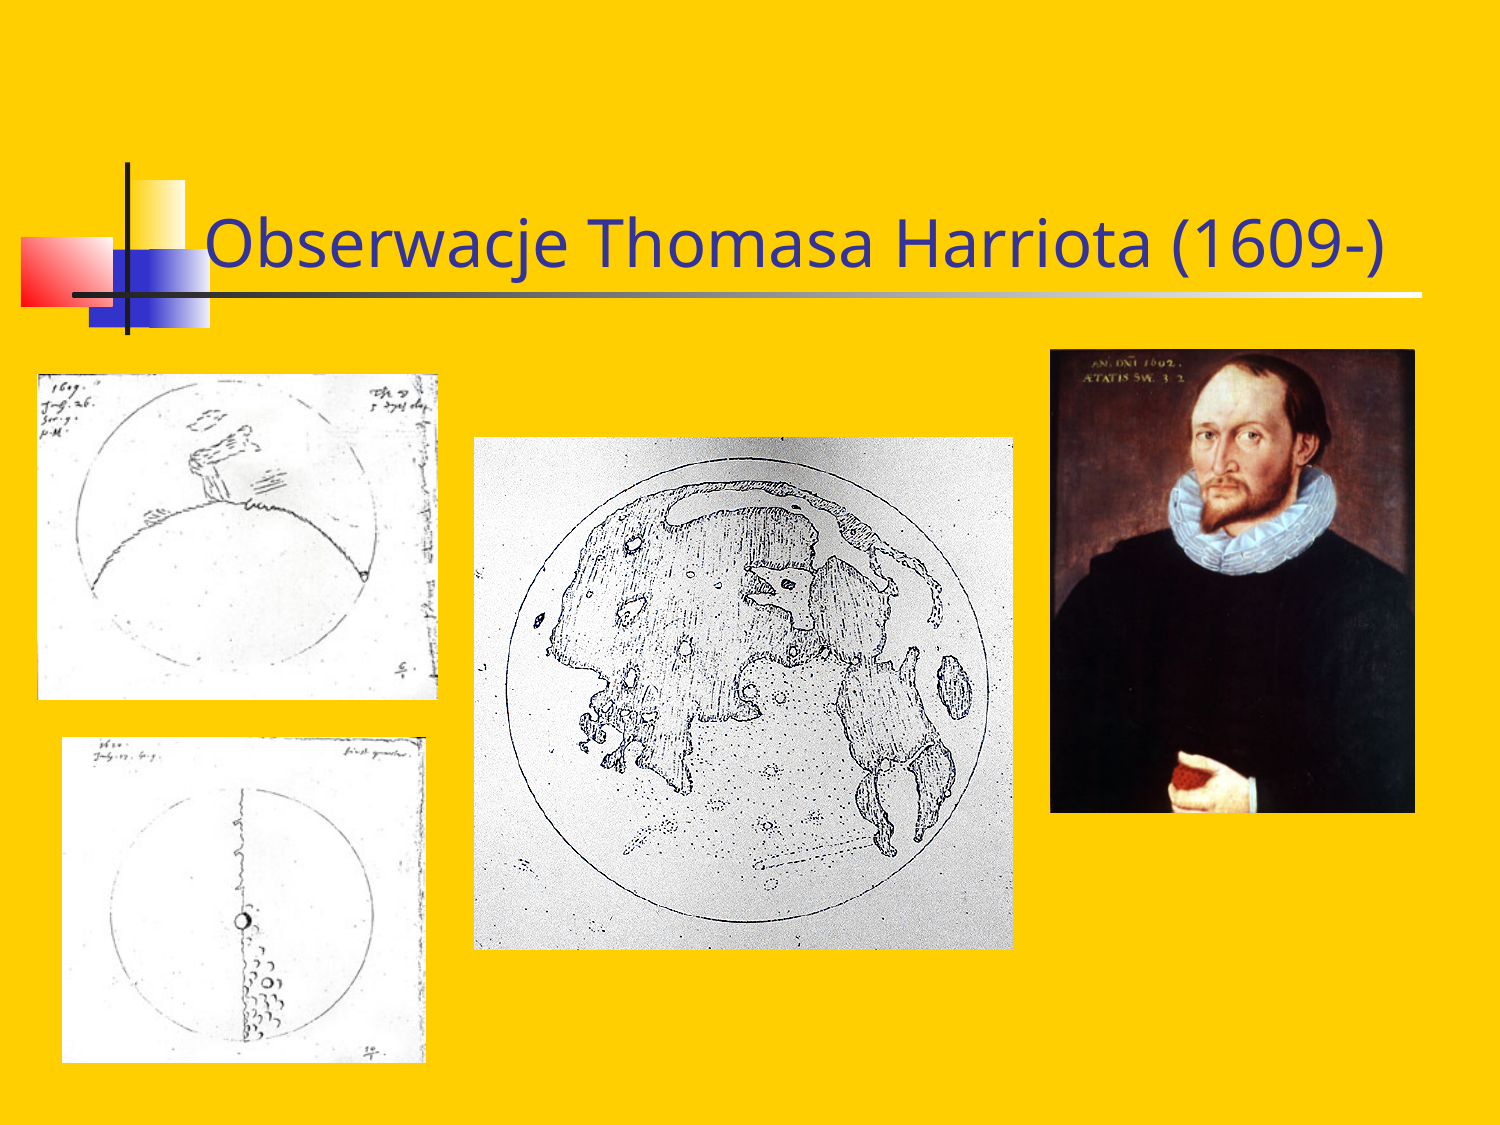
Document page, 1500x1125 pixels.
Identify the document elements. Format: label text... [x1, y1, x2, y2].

title Obserwacje Thomasa Harriota (1609-) [188, 101, 1468, 289]
picture [474, 437, 1013, 950]
picture [62, 737, 426, 1063]
picture [37, 374, 438, 700]
picture [1050, 349, 1415, 813]
